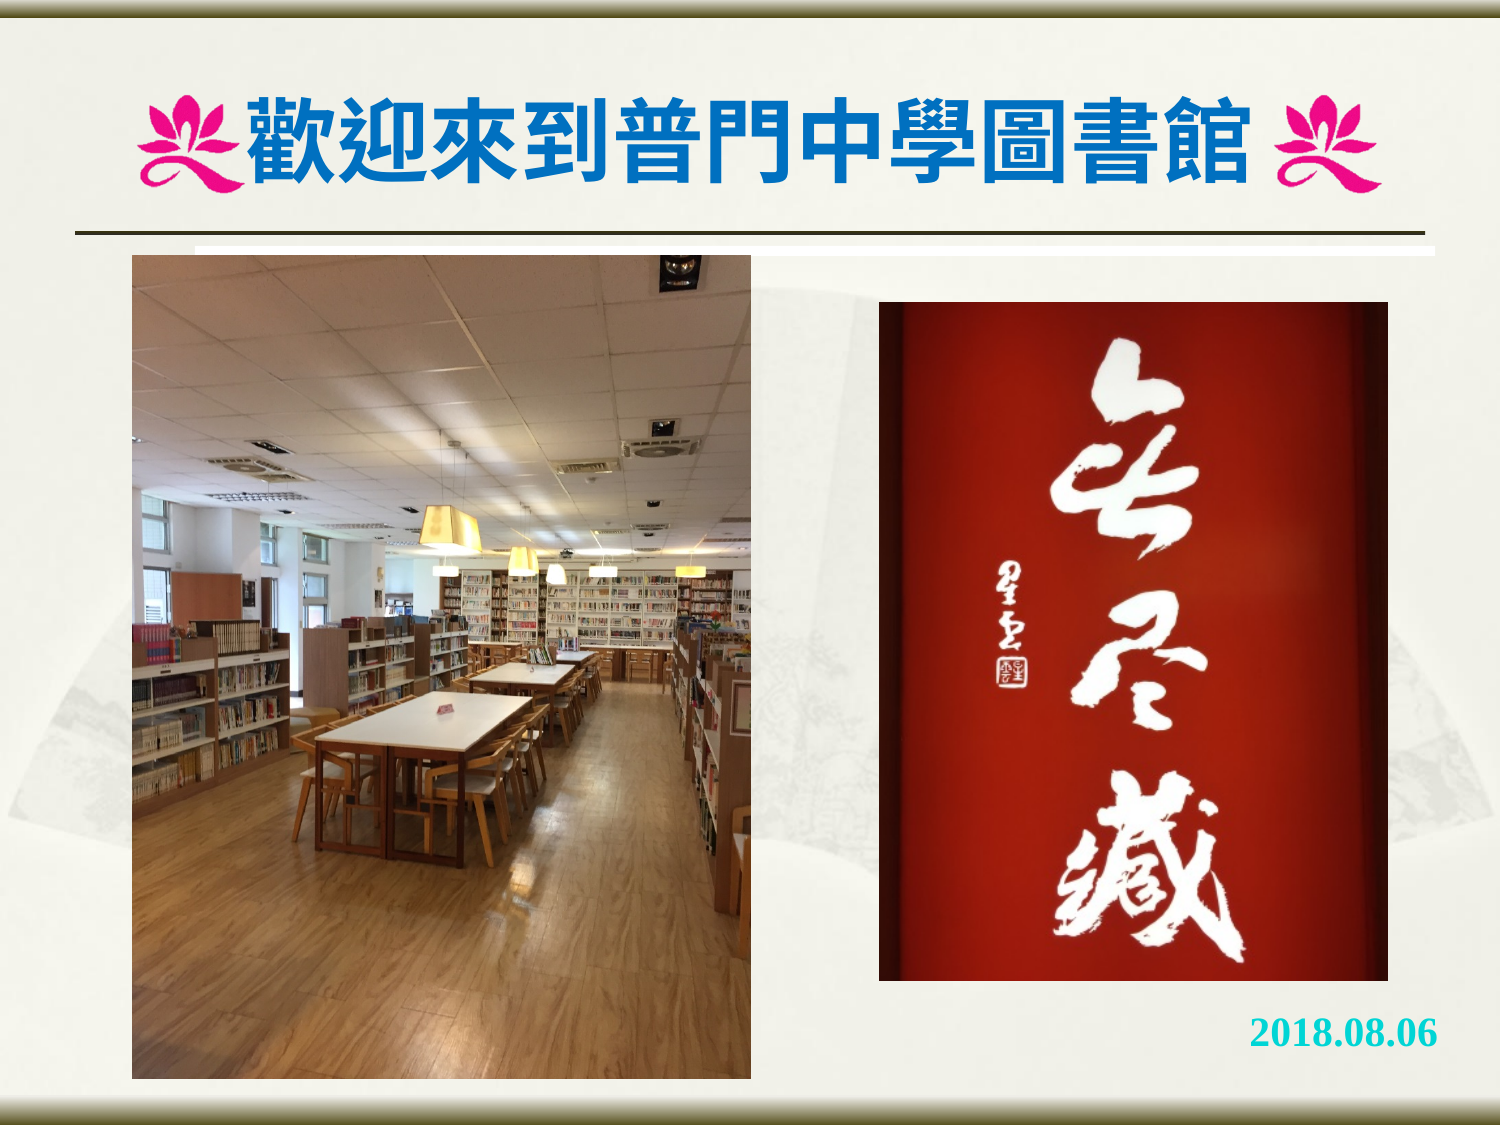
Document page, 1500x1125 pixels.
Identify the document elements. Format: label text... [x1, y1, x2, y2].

picture [1269, 90, 1388, 197]
picture [132, 90, 251, 197]
picture [132, 255, 751, 1079]
title 歡迎來到普門中學圖書館 [75, 45, 1426, 233]
text_box 2018.08.06 [1234, 996, 1465, 1063]
picture [879, 302, 1388, 981]
